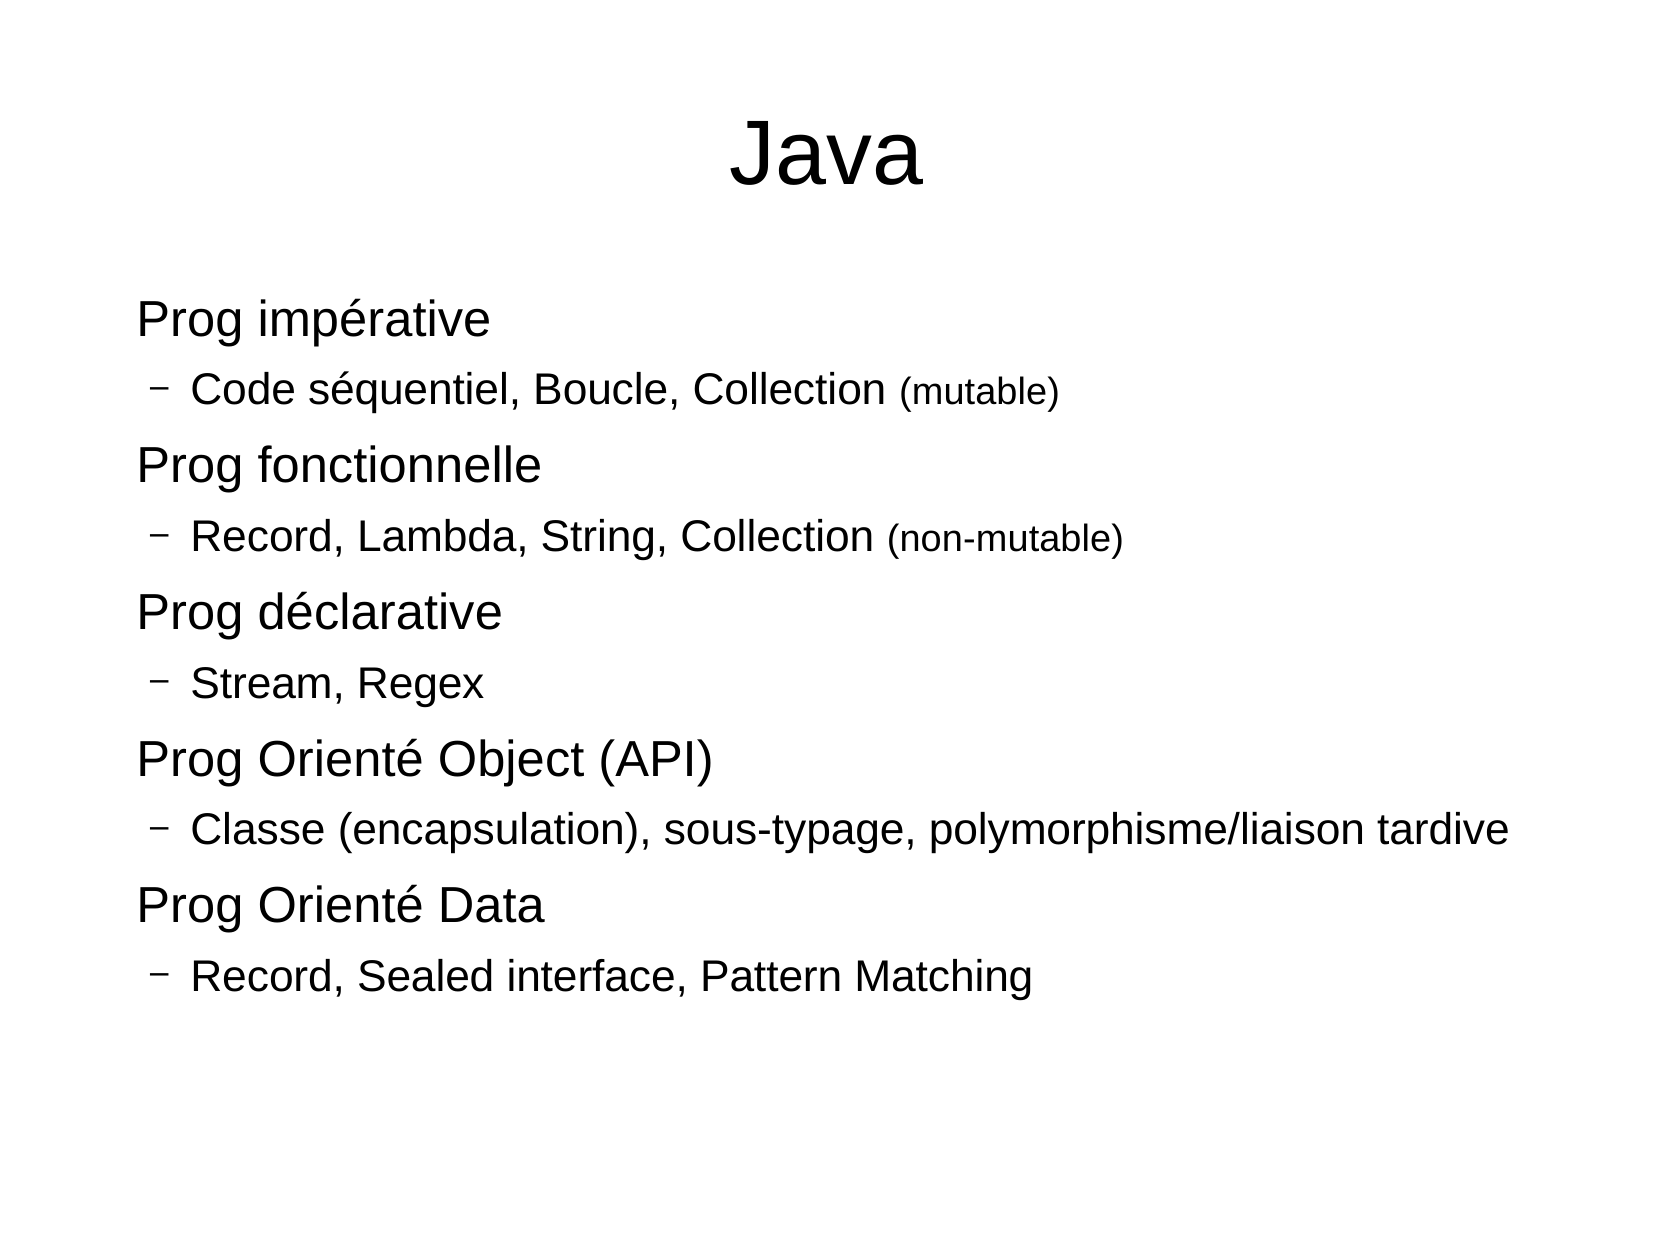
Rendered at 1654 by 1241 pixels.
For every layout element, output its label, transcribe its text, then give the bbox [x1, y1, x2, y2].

list Prog impérative Code séquentiel, Boucle, Collection (mutable) Prog fonctionnelle Record, Lambda, String, Collection (non-mutable) Prog déclarative Stream, Regex Prog Orienté Object (API) Classe (encapsulation), sous-typage, polymorphisme/liaison tardive Prog Orienté Data Record, Sealed interface, Pattern Matching [82, 290, 1571, 1010]
title Java [82, 49, 1571, 257]
